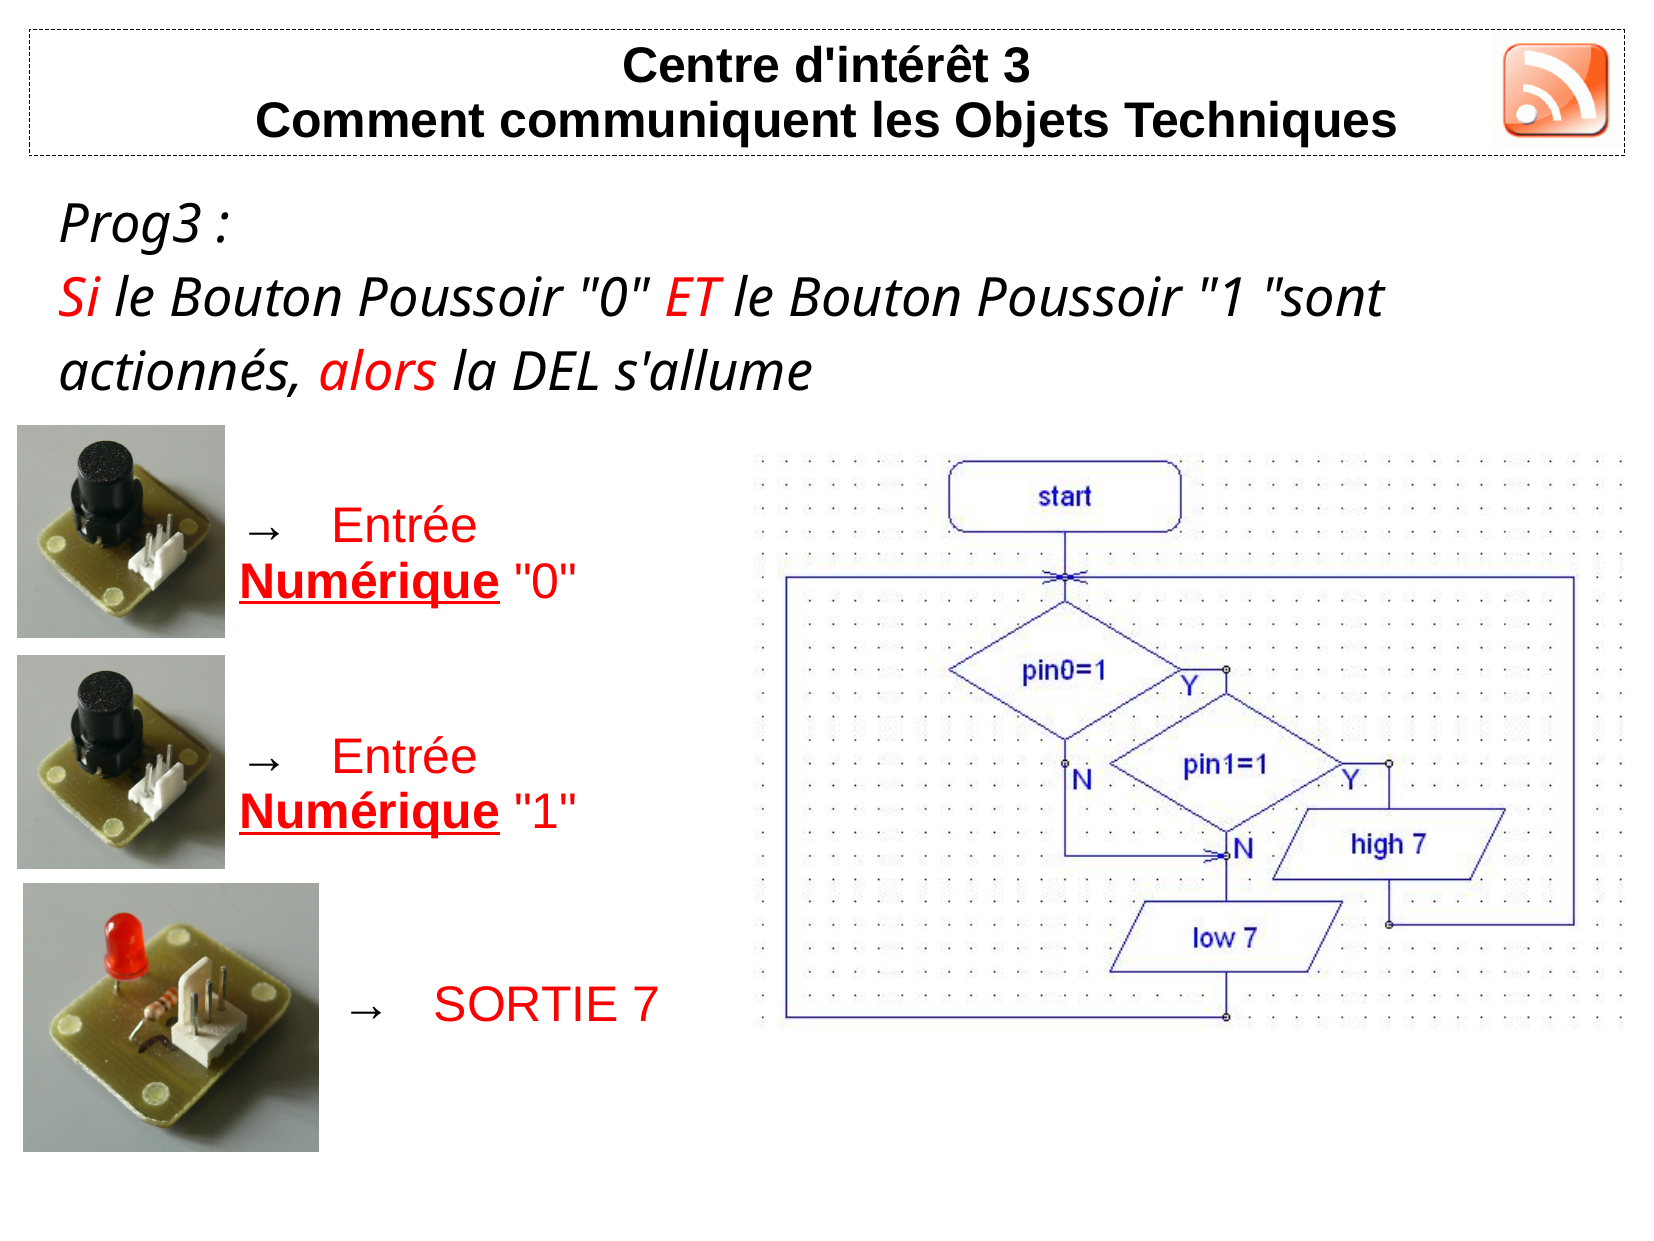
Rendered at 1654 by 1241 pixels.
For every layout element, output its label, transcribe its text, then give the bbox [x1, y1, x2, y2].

text_box → SORTIE 7 [327, 968, 733, 1058]
text_box Centre d'intérêt 3 Comment communiquent les Objets Techniques [29, 29, 1625, 156]
text_box → Entrée Numérique "0" [224, 490, 609, 617]
picture [17, 425, 225, 638]
text_box Prog3 : Si le Bouton Poussoir "0" ET le Bouton Poussoir "1 "sont actionnés, alors la DEL s'allume [44, 177, 1625, 419]
picture [753, 453, 1625, 1034]
picture [17, 655, 225, 869]
text_box → Entrée Numérique "1" [224, 720, 609, 847]
picture [23, 883, 319, 1152]
